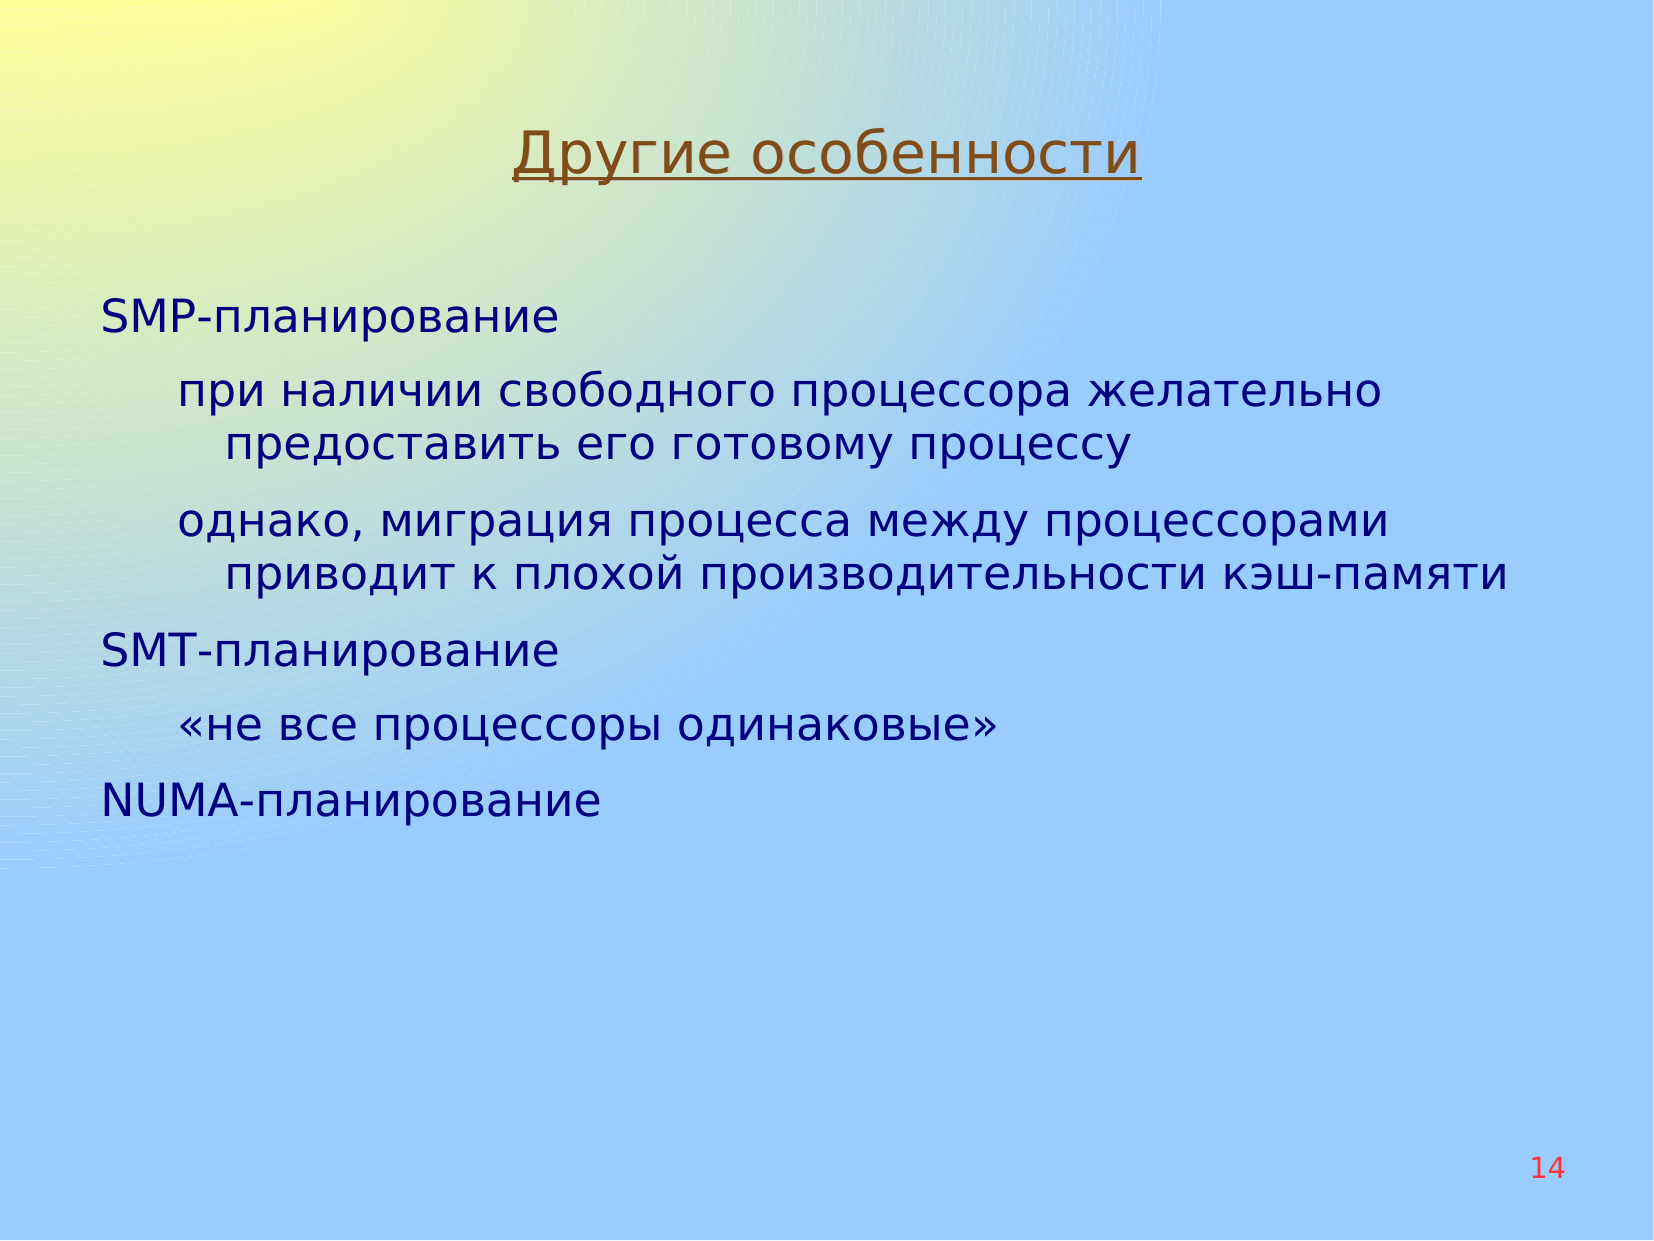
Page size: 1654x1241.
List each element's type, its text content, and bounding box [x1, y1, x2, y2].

title Другие особенности [82, 56, 1571, 250]
list SMP-планирование при наличии свободного процессора желательно предоставить его готовому процессу однако, миграция процесса между процессорами приводит к плохой производительности кэш-памяти SMT-планирование «не все процессоры одинаковые» NUMA-планирование [82, 290, 1571, 1094]
